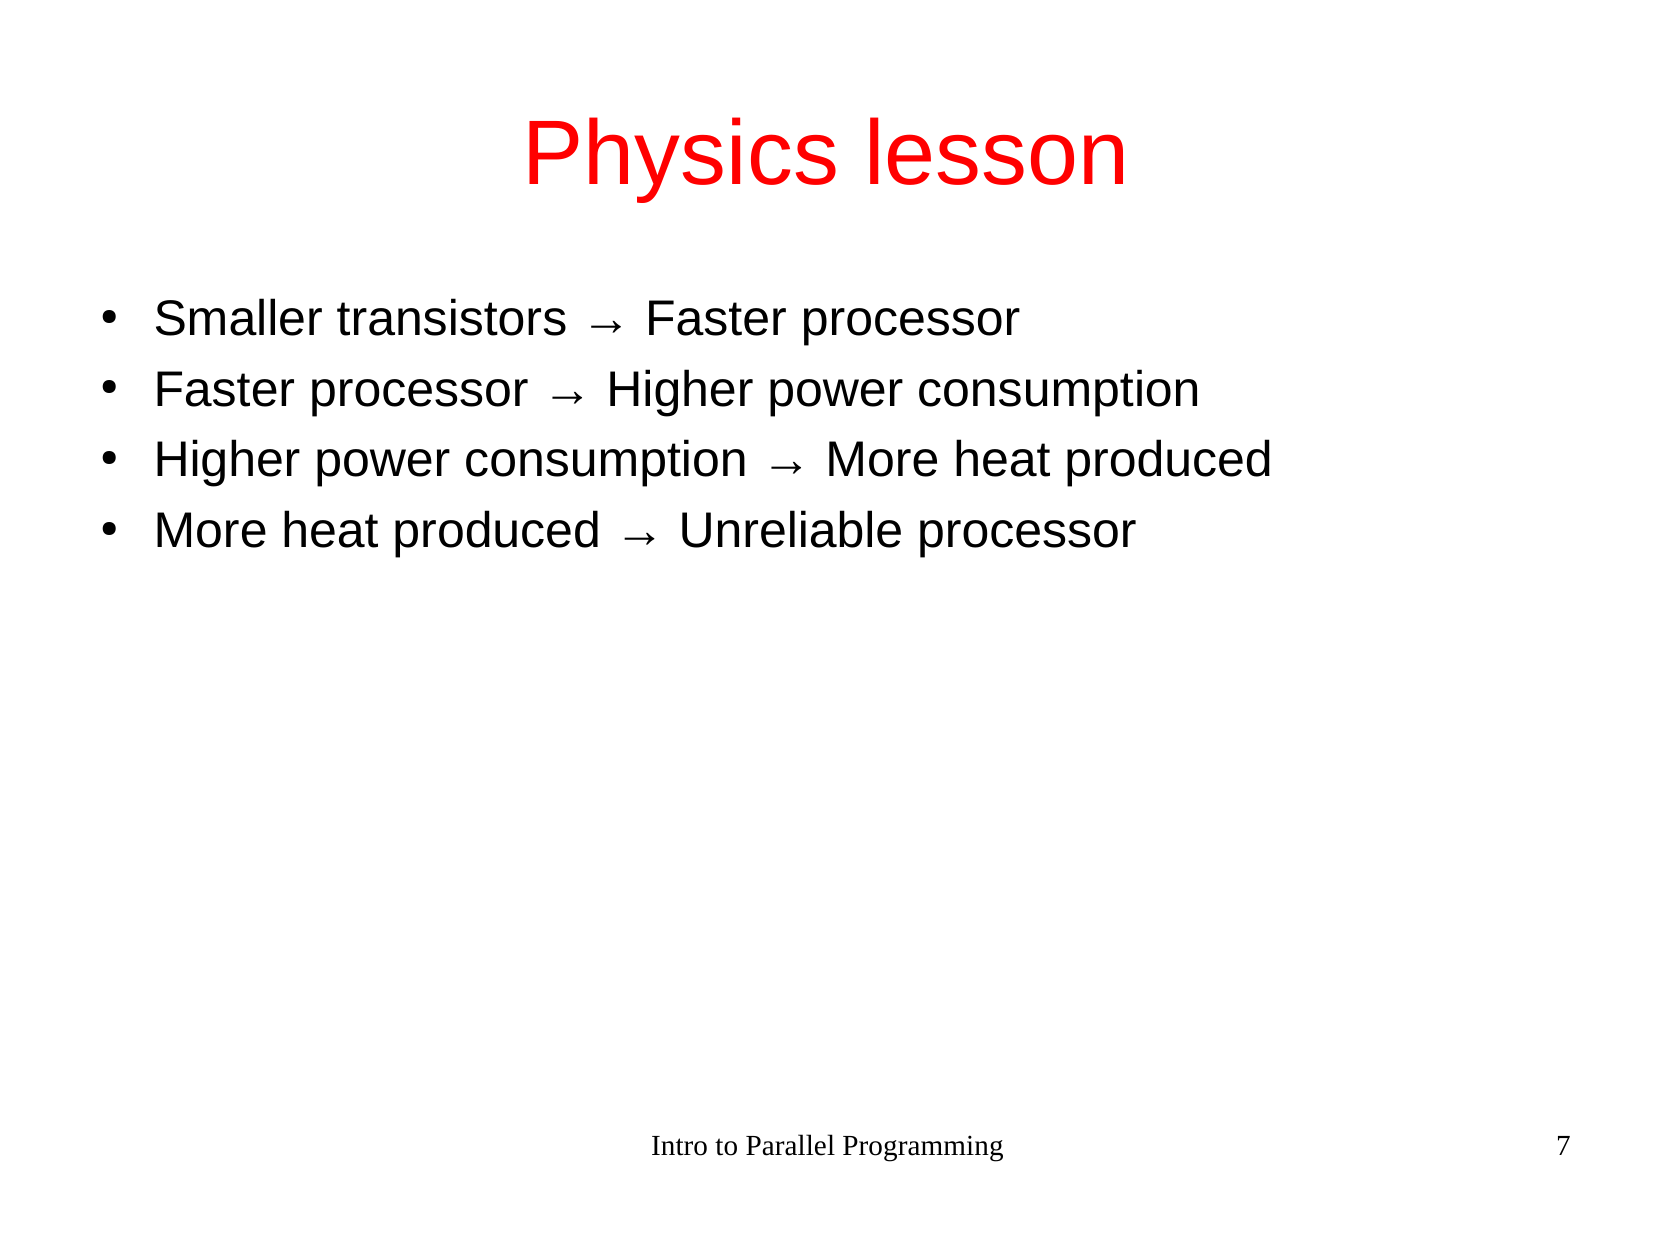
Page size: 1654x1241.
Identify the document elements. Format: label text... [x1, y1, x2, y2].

title Physics lesson [82, 49, 1571, 257]
list Smaller transistors → Faster processor Faster processor → Higher power consumption Higher power consumption → More heat produced More heat produced → Unreliable processor [82, 290, 1571, 1109]
